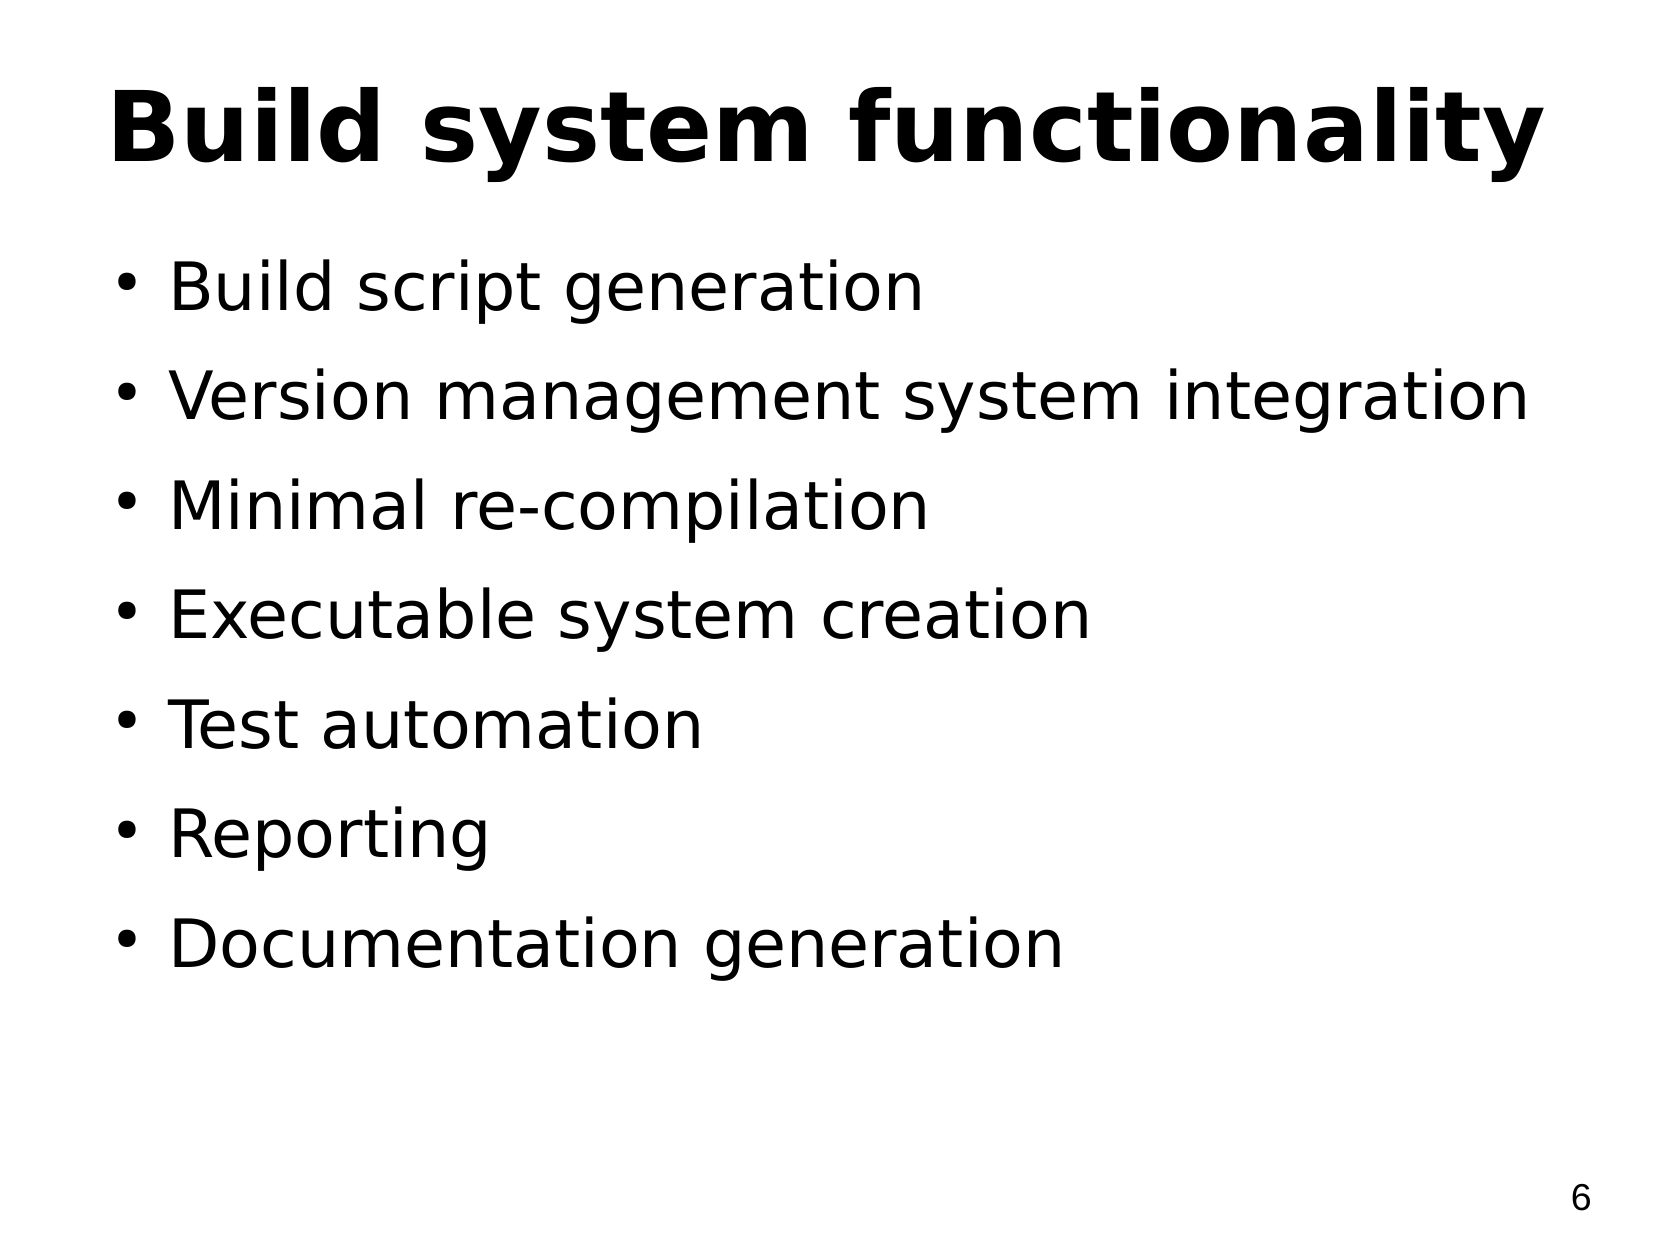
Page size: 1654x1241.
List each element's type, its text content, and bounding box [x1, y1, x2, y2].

list Build script generation Version management system integration Minimal re-compilation Executable system creation Test automation Reporting Documentation generation [82, 236, 1571, 1205]
title Build system functionality [82, 49, 1571, 196]
